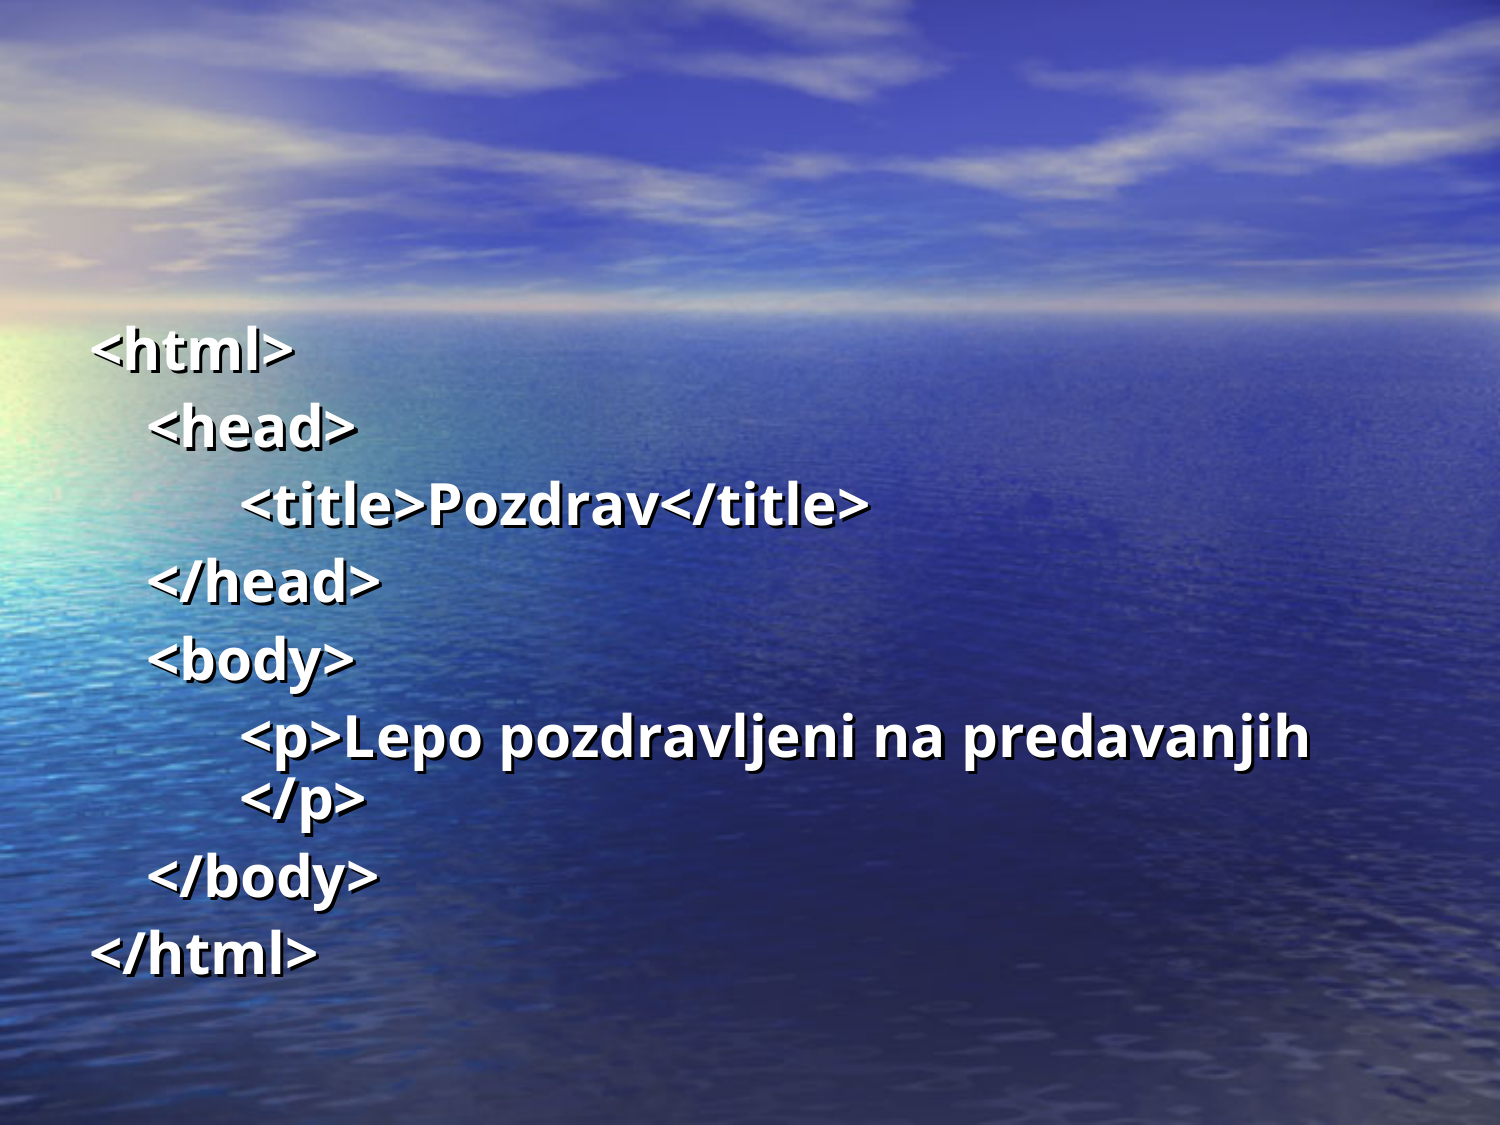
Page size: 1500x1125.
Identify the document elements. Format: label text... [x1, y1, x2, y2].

picture [0, 0, 1500, 1125]
list <html> <head> <title>Pozdrav</title> </head> <body> <p>Lepo pozdravljeni na predavanjih </p> </body> </html> [75, 312, 1426, 988]
